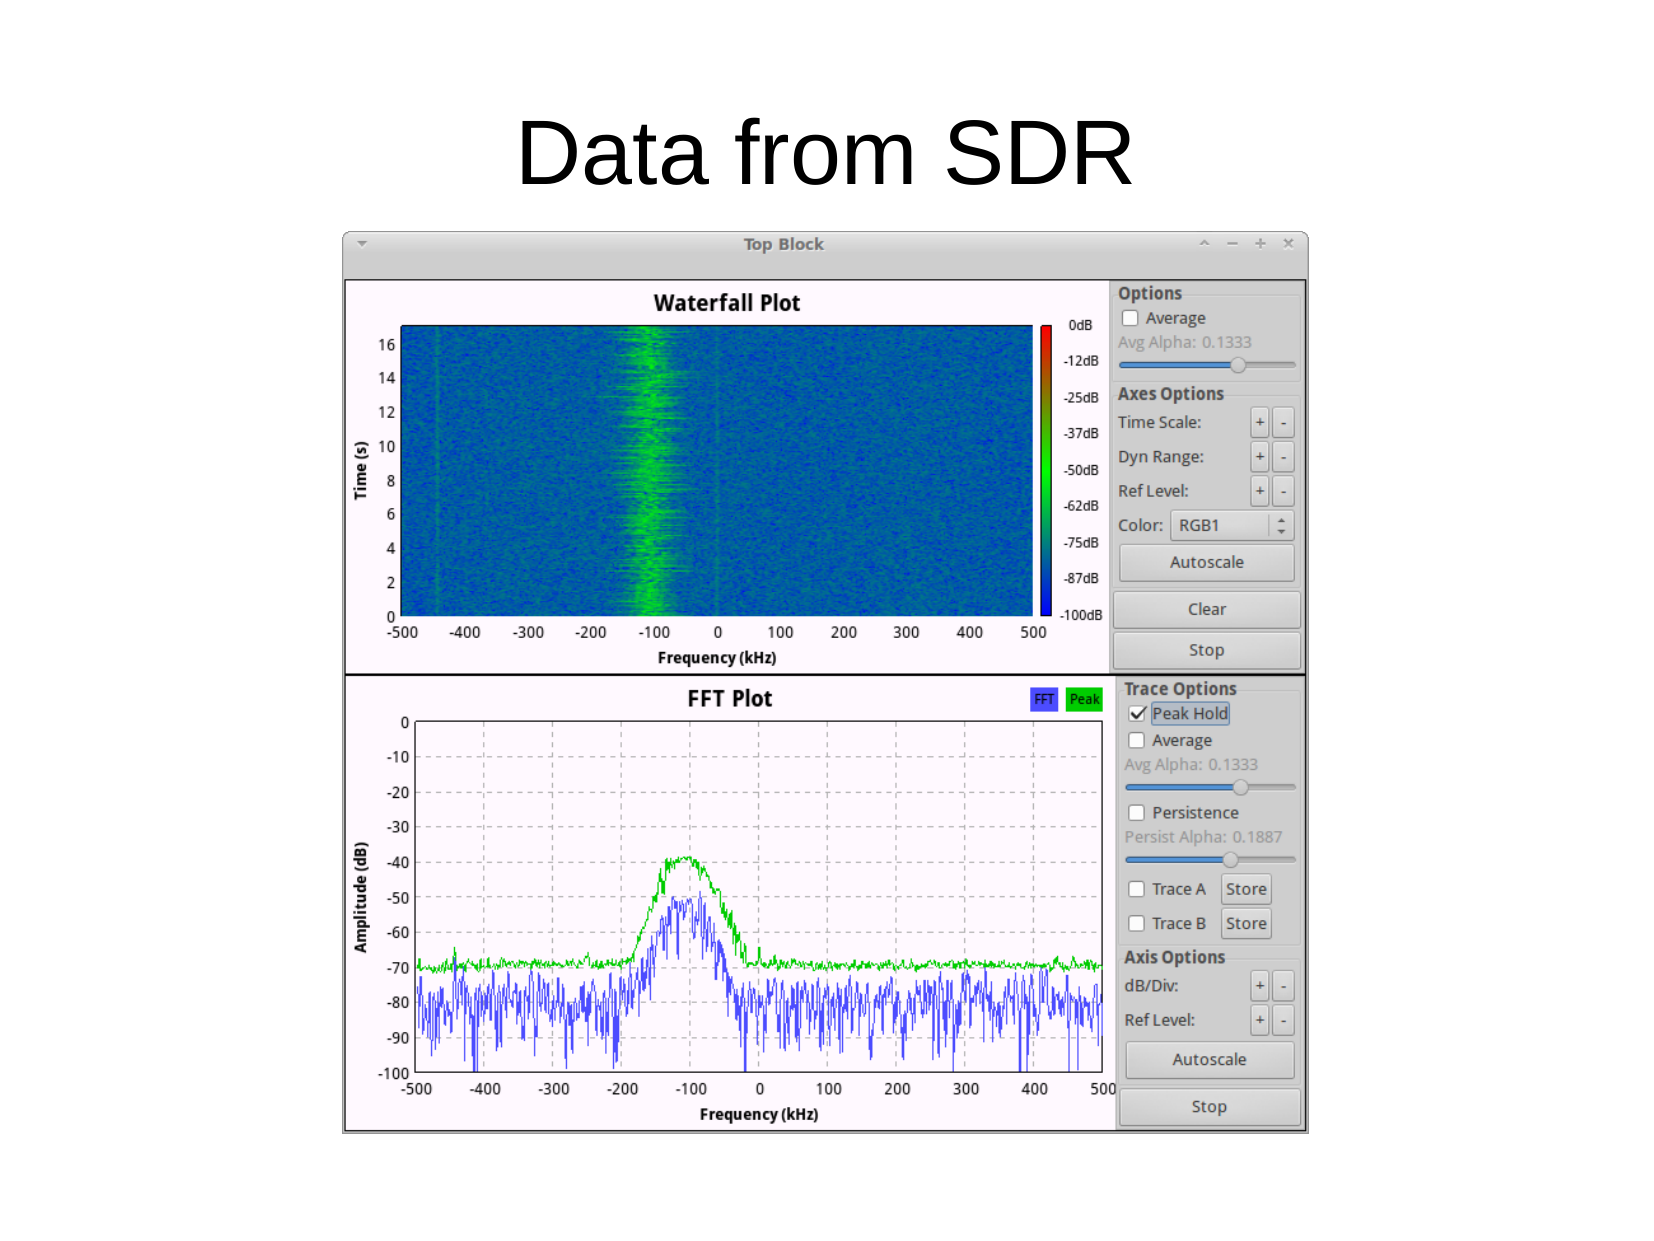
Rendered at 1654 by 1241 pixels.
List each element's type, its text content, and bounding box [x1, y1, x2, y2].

title Data from SDR [82, 49, 1571, 257]
picture [342, 231, 1309, 1134]
